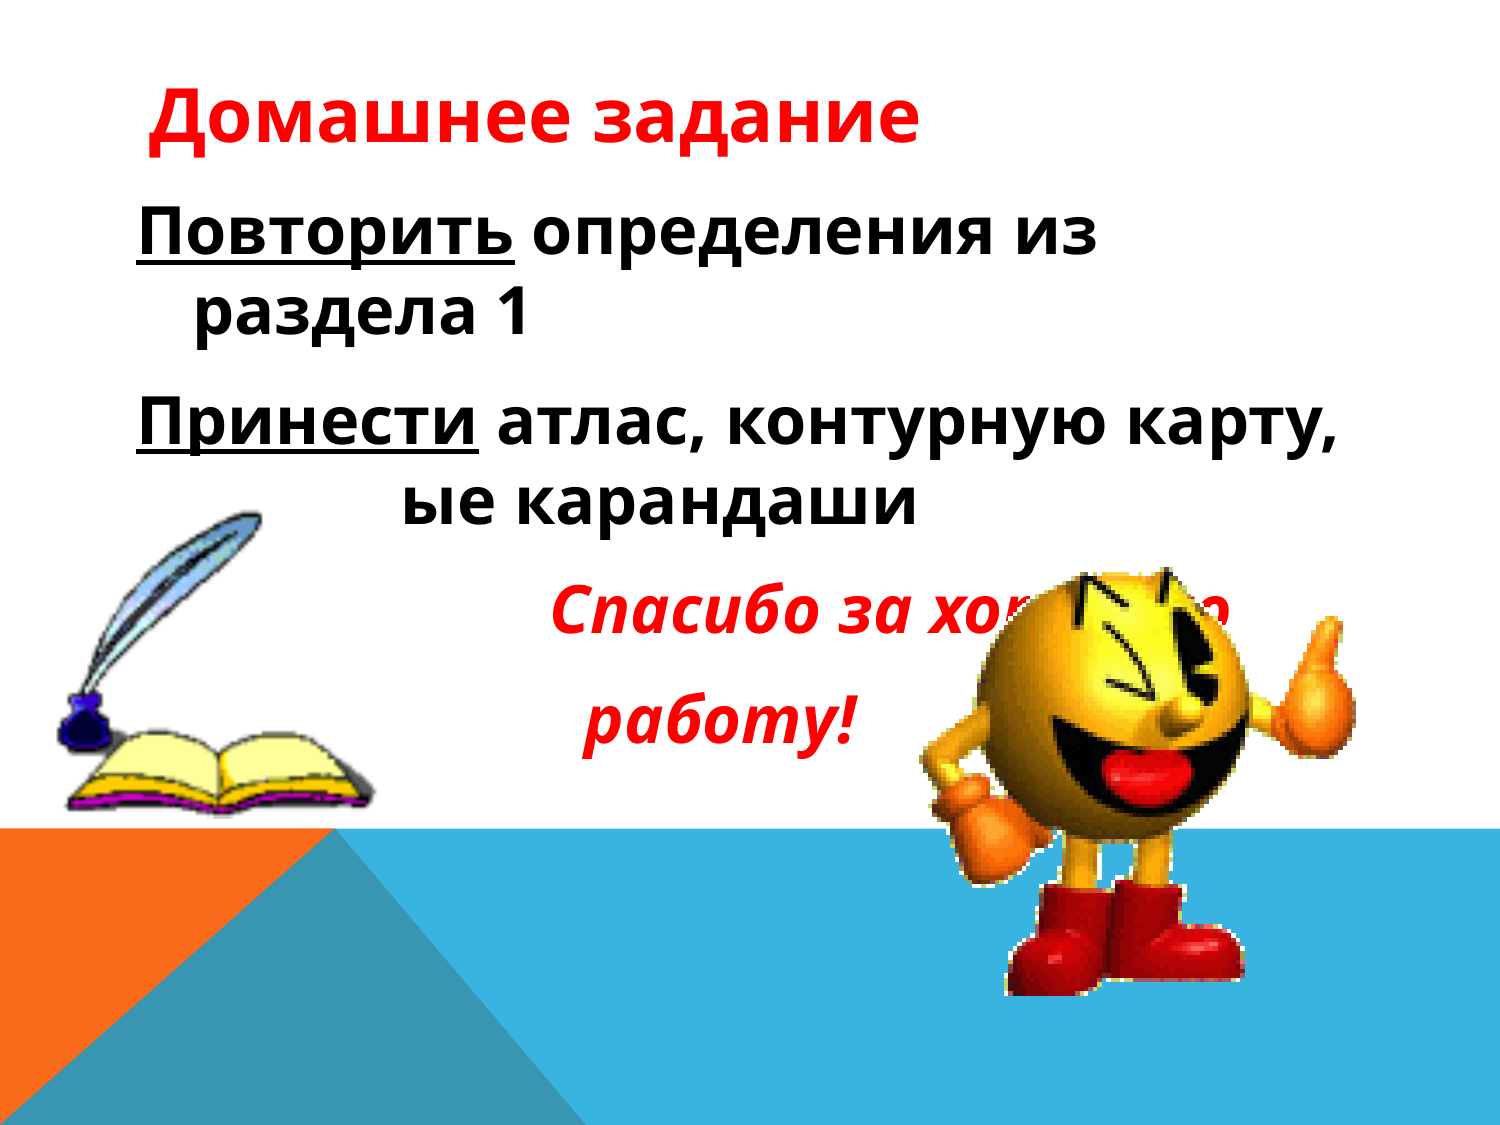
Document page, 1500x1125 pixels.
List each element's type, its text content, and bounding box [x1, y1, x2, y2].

picture [915, 550, 1361, 996]
title Домашнее задание [135, 60, 1369, 150]
picture [17, 456, 405, 819]
list Повторить определения из раздела 1 Принести атлас, контурную карту, цветные карандаши Спасибо за хорошую работу! [64, 180, 1369, 768]
